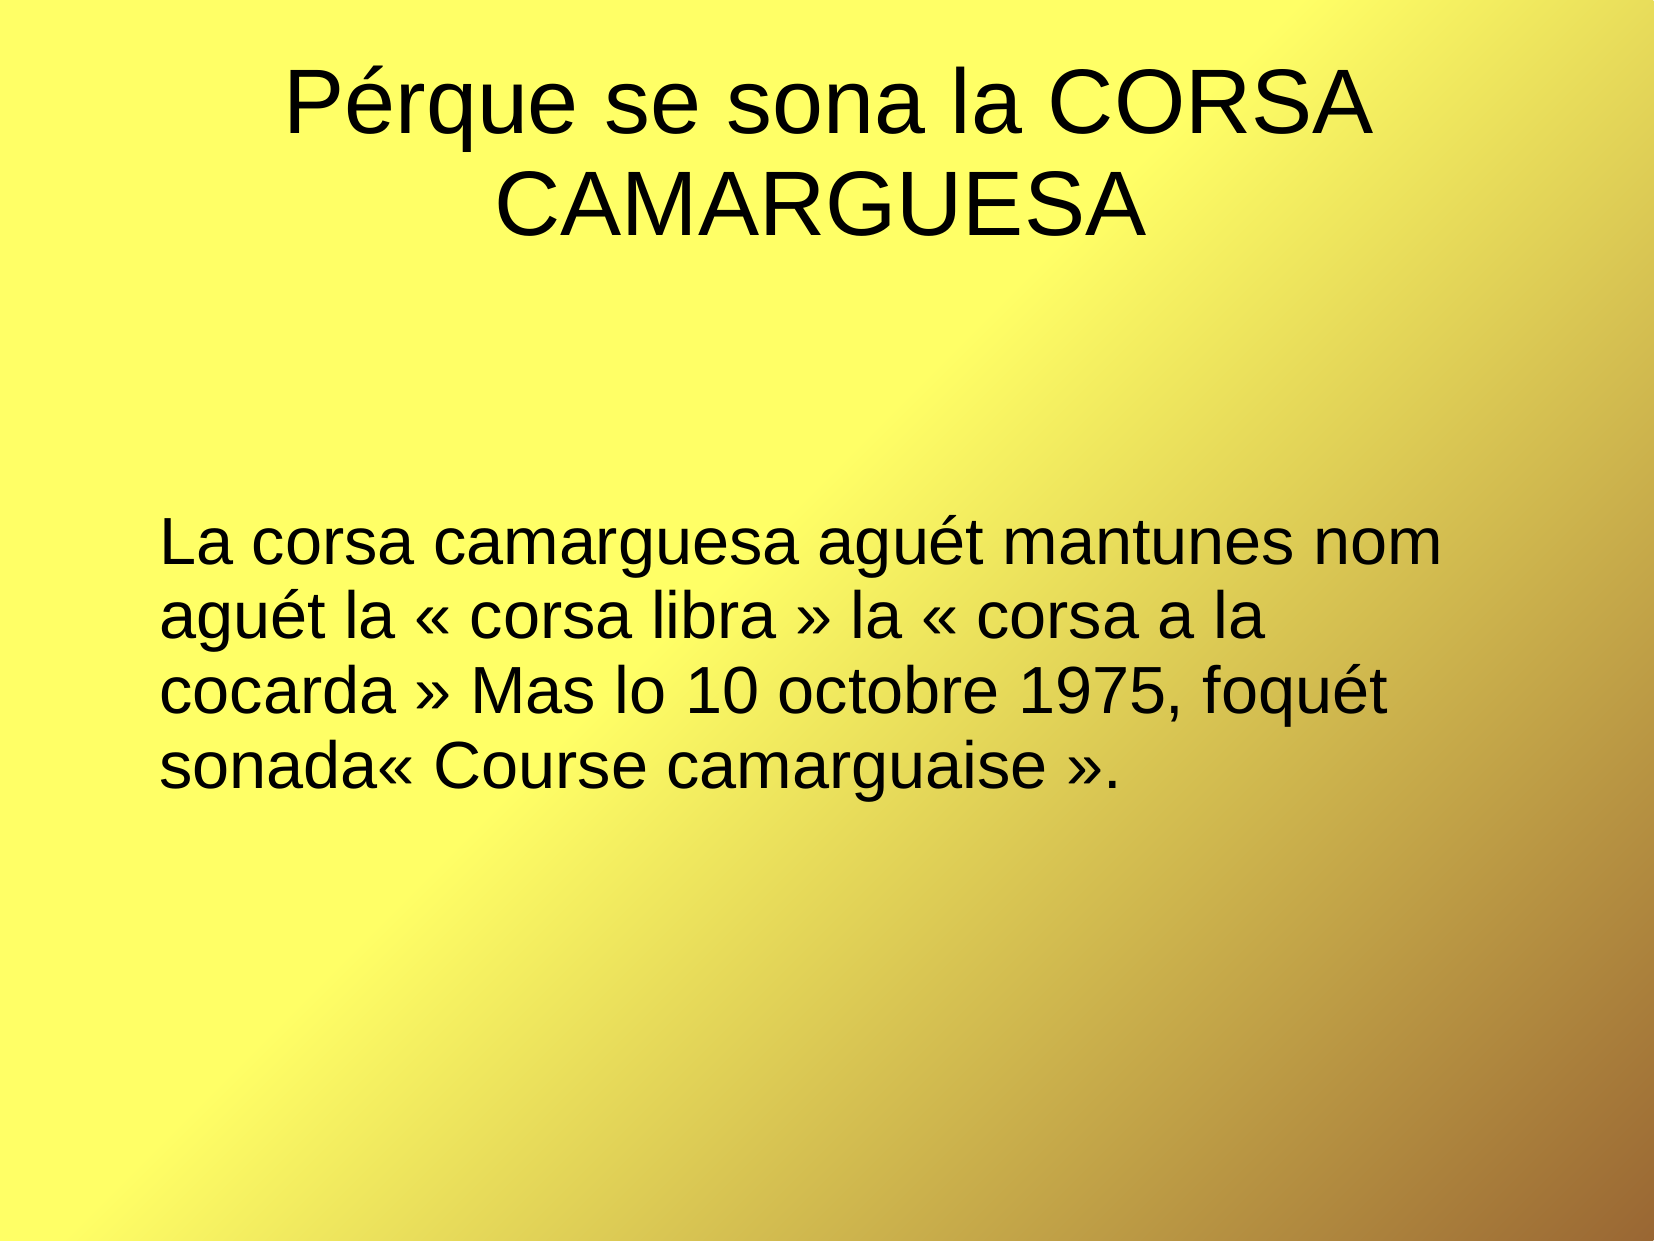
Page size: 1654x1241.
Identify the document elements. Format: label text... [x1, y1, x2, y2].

list La corsa camarguesa aguét mantunes nom aguét la « corsa libra » la « corsa a la cocarda » Mas lo 10 octobre 1975, foquét sonada« Course camarguaise ». [88, 295, 1577, 1114]
title Pérque se sona la CORSA CAMARGUESA [82, 49, 1571, 257]
